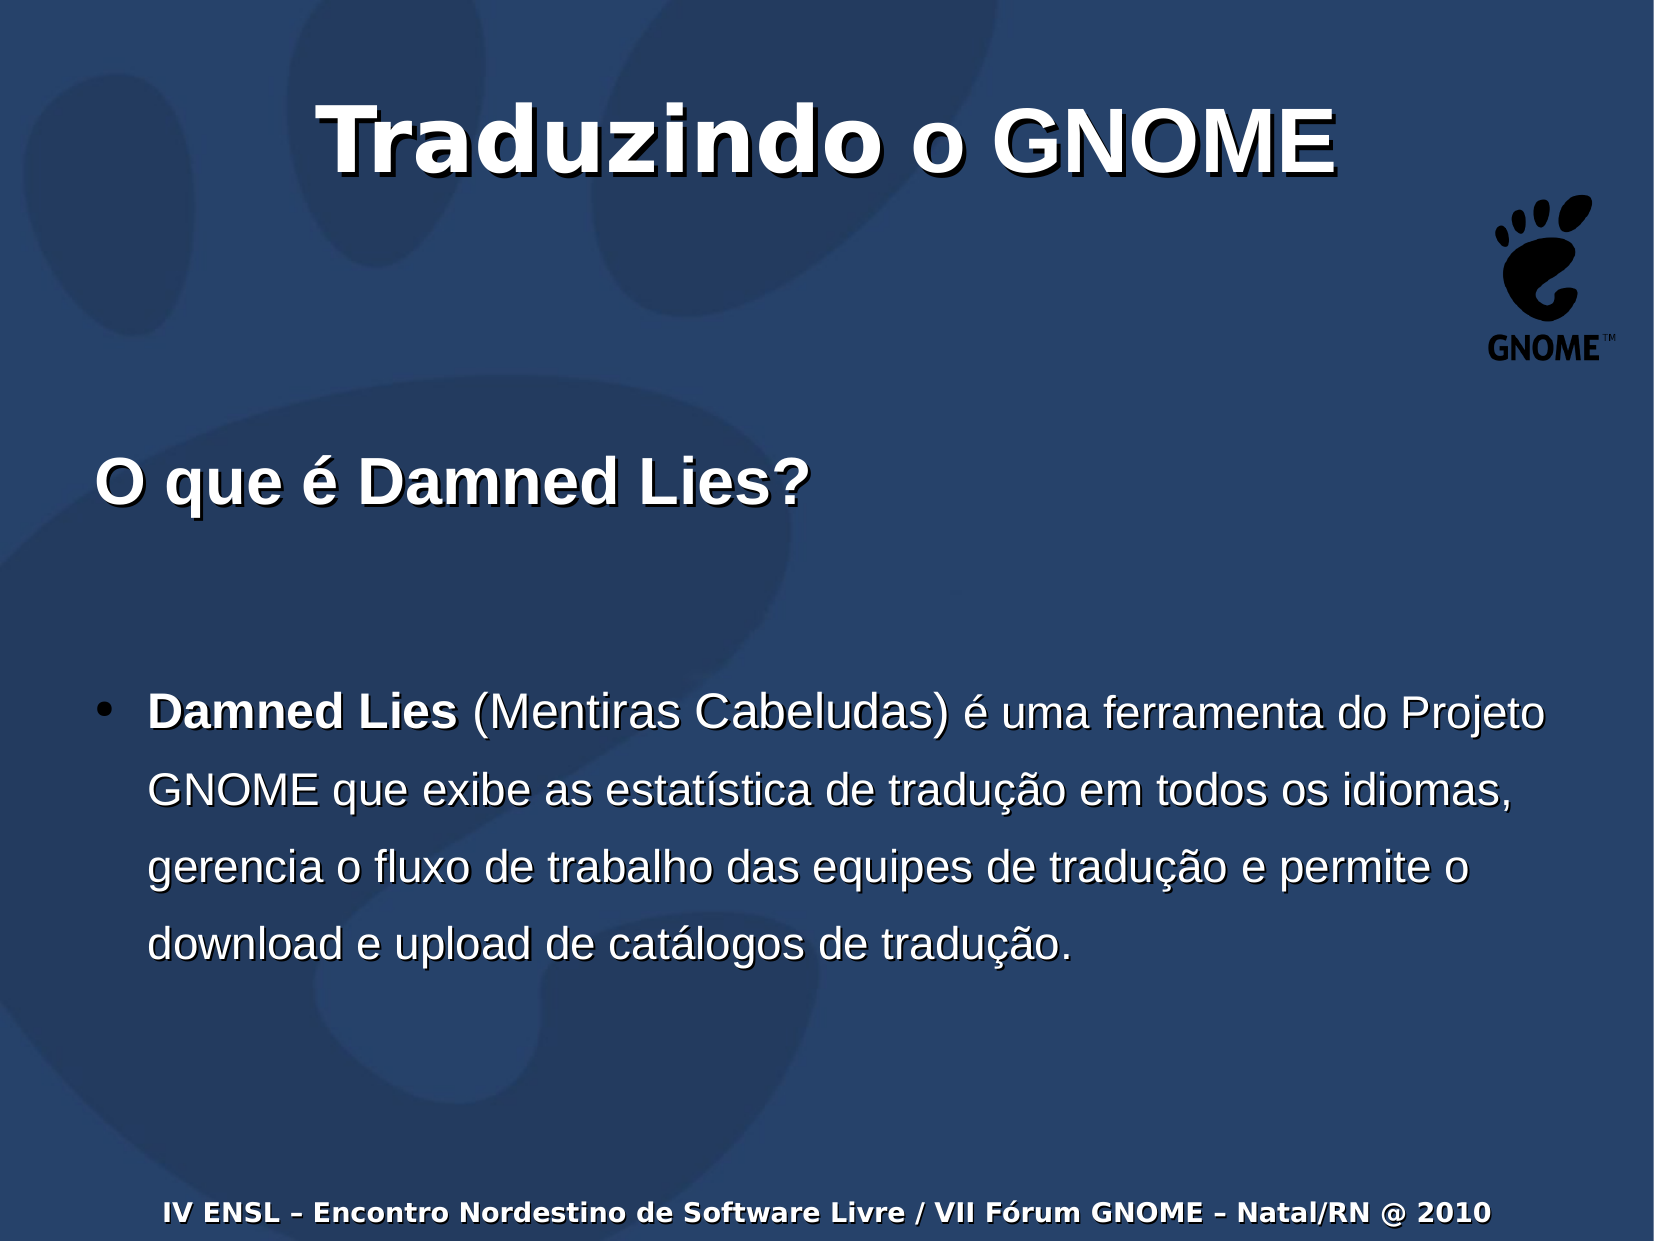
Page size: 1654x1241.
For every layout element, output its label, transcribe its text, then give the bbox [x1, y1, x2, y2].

title Traduzindo o GNOME [82, 45, 1571, 238]
title IV ENSL – Encontro Nordestino de Software Livre / VII Fórum GNOME – Natal/RN @ 2010 [0, 1145, 1654, 1241]
list O que é Damned Lies? Damned Lies (Mentiras Cabeludas) é uma ferramenta do Projeto GNOME que exibe as estatística de tradução em todos os idiomas, gerencia o fluxo de trabalho das equipes de tradução e permite o download e upload de catálogos de tradução. [76, 407, 1566, 1145]
picture [0, 0, 1654, 1145]
